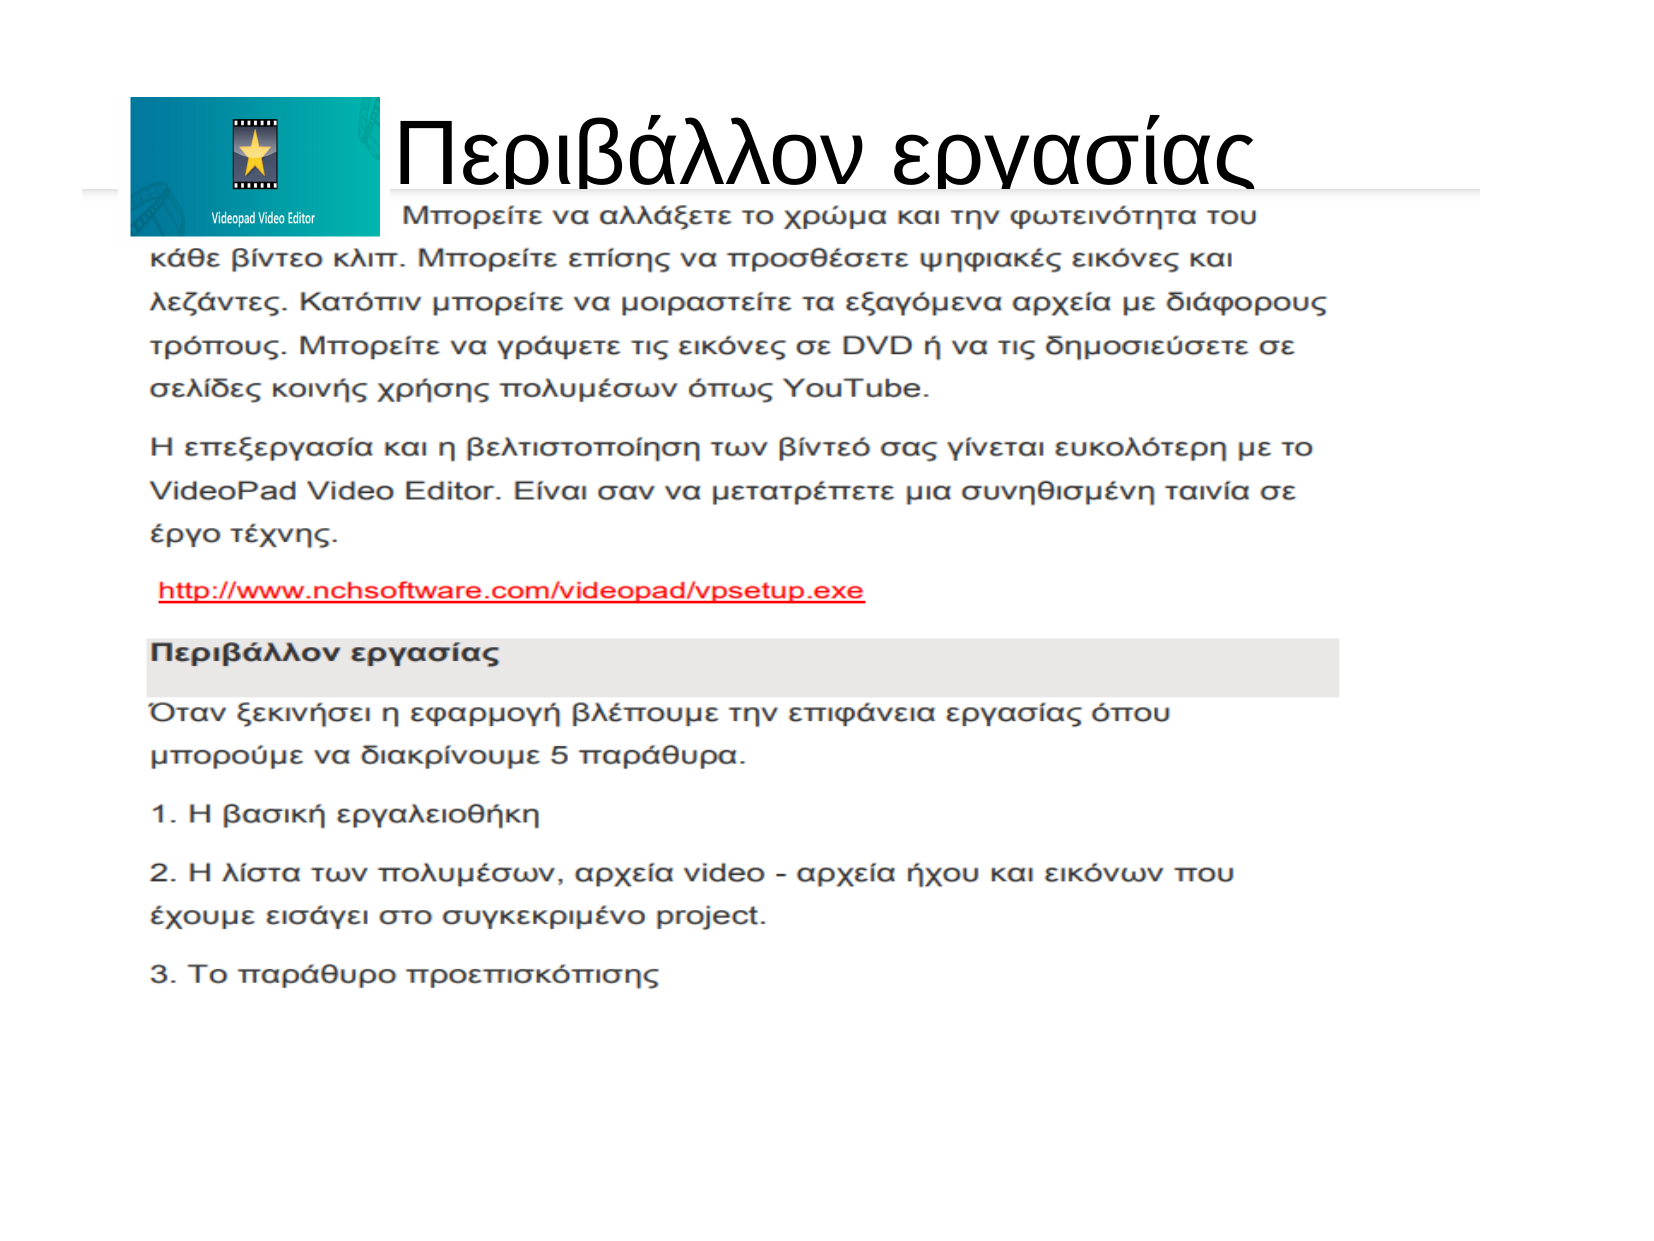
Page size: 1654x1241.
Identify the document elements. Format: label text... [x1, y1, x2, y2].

title Περιβάλλον εργασίας [82, 49, 1571, 257]
picture [82, 94, 1480, 1033]
